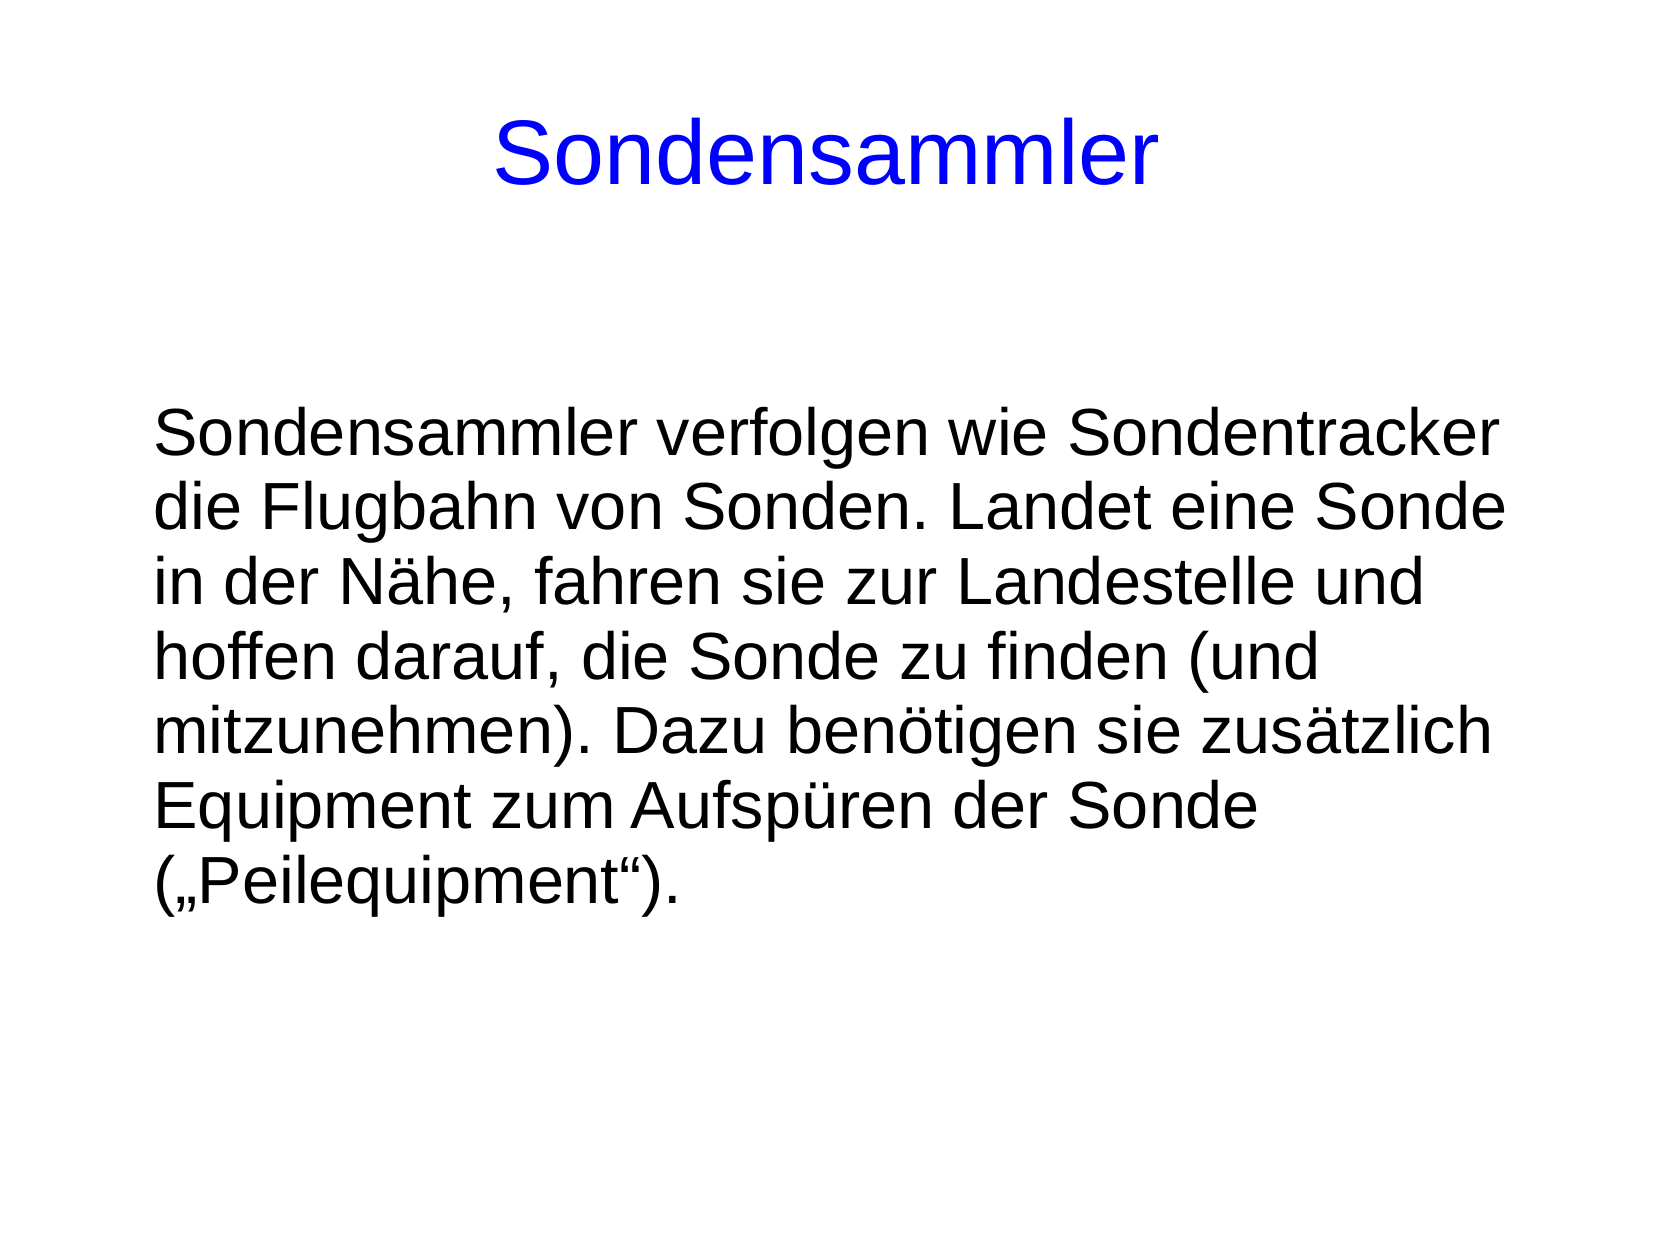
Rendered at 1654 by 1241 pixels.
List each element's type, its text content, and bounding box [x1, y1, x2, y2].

title Sondensammler [82, 49, 1571, 257]
list Sondensammler verfolgen wie Sondentracker die Flugbahn von Sonden. Landet eine Sonde in der Nähe, fahren sie zur Landestelle und hoffen darauf, die Sonde zu finden (und mitzunehmen). Dazu benötigen sie zusätzlich Equipment zum Aufspüren der Sonde („Peilequipment“). [82, 290, 1571, 1010]
